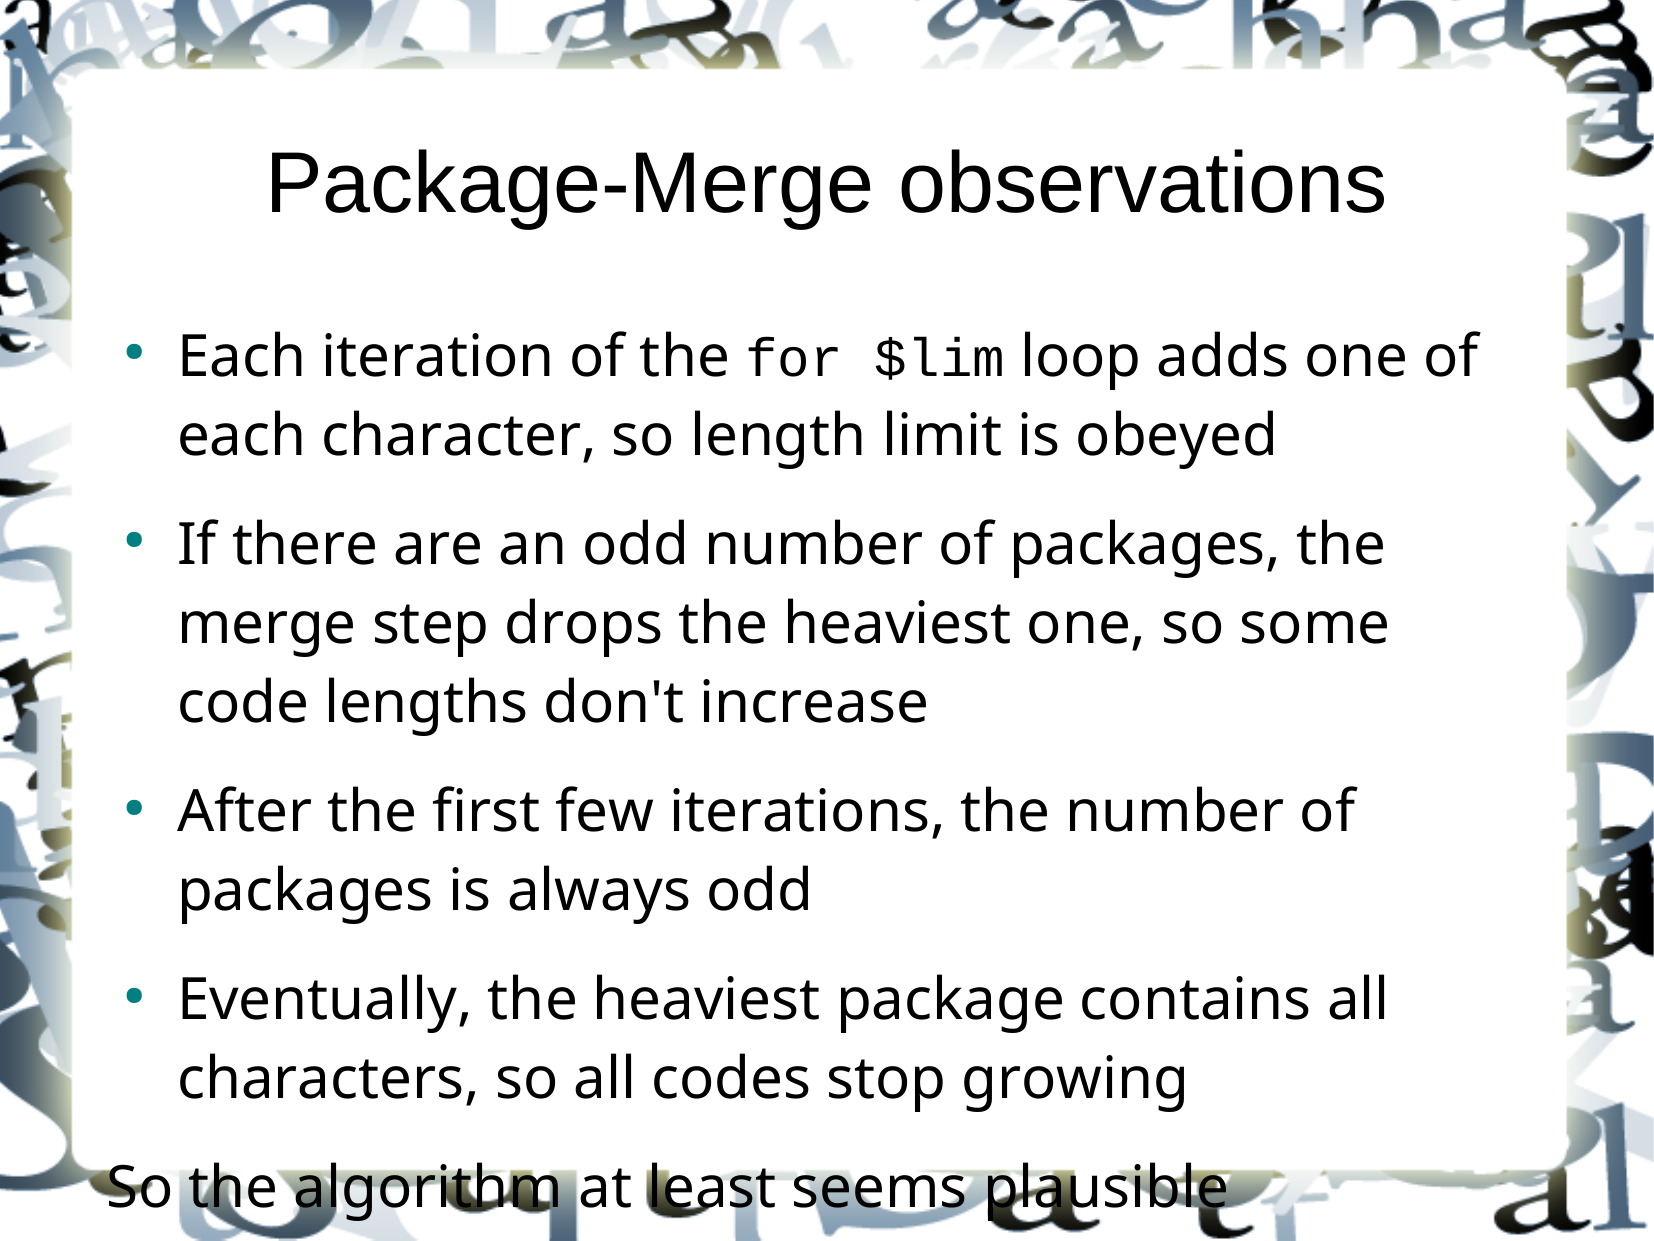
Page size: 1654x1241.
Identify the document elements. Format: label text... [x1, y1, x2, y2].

title Package-Merge observations [82, 78, 1571, 287]
list Each iteration of the for $lim loop adds one of each character, so length limit is obeyed If there are an odd number of packages, the merge step drops the heaviest one, so some code lengths don't increase After the first few iterations, the number of packages is always odd Eventually, the heaviest package contains all characters, so all codes stop growing So the algorithm at least seems plausible [106, 313, 1530, 1124]
picture [0, 0, 1654, 1241]
